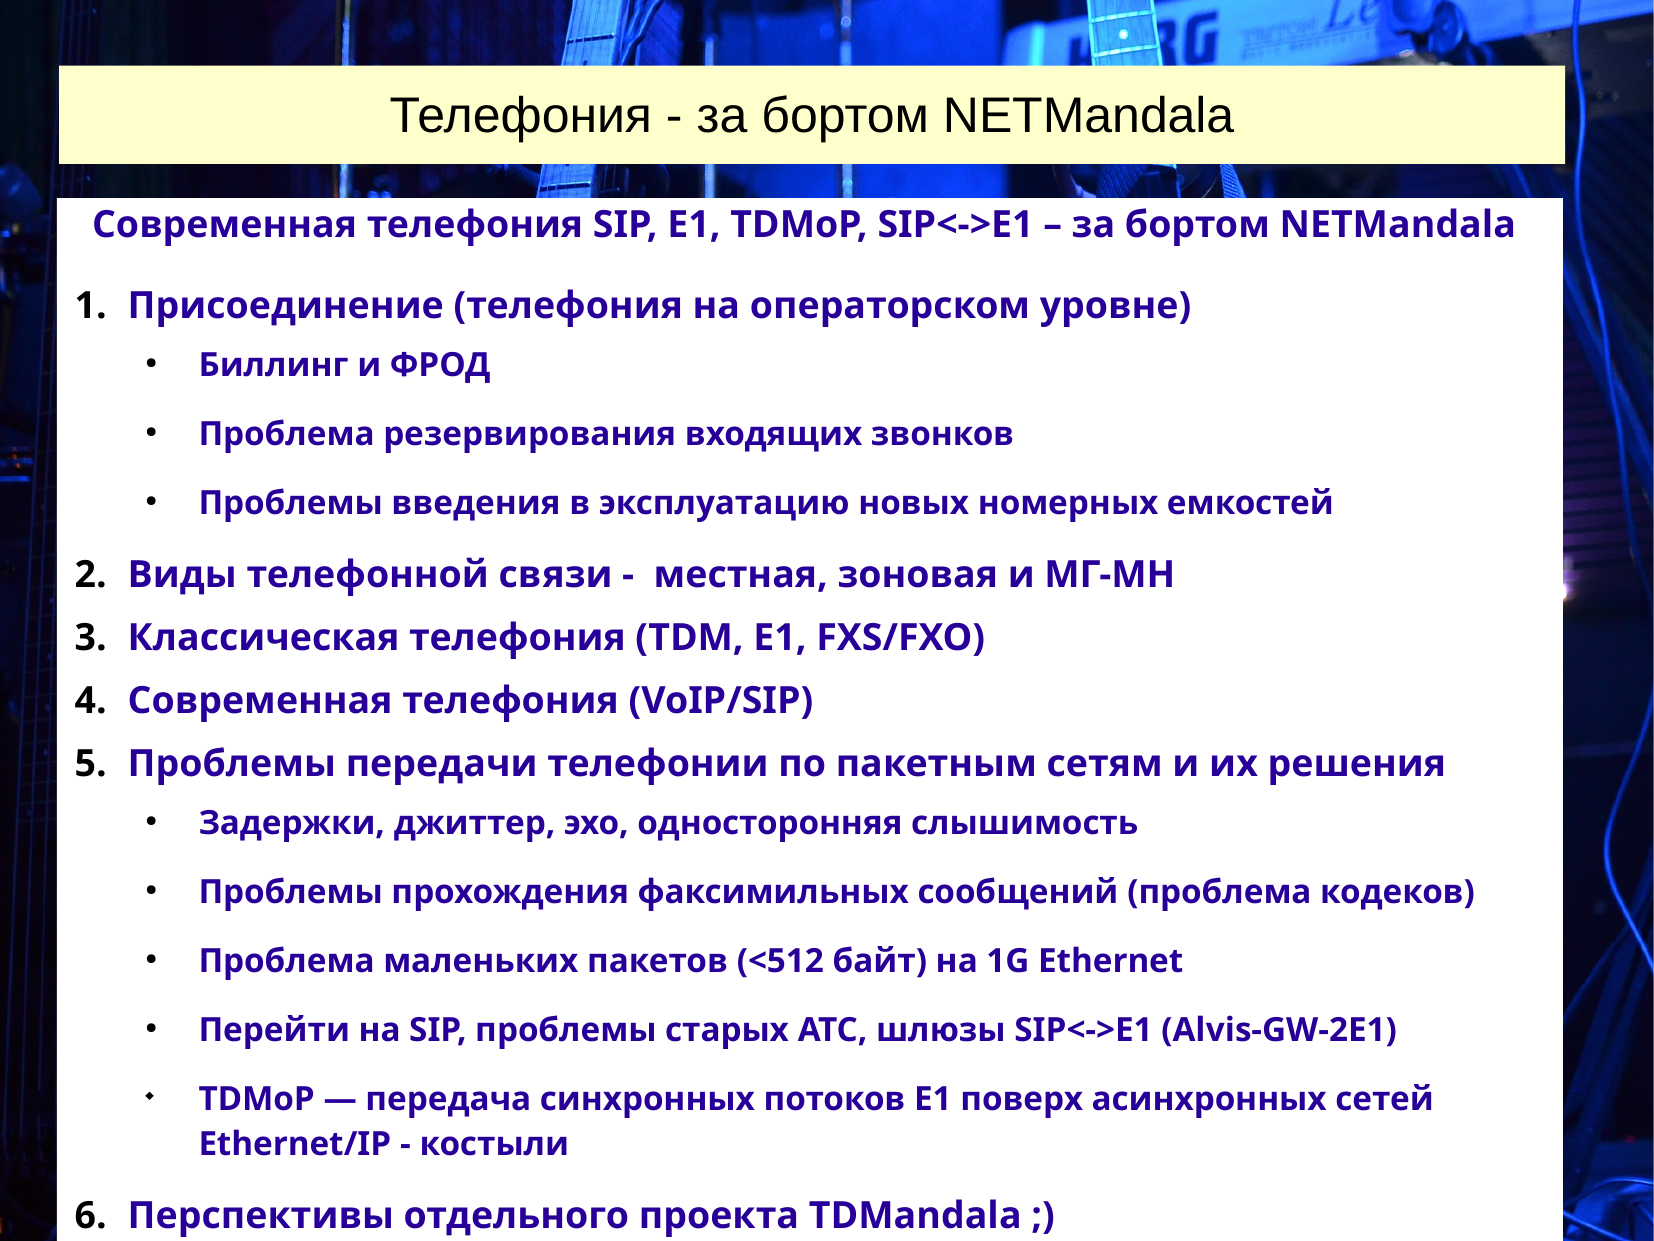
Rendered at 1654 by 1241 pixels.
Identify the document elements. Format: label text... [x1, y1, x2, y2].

list Современная телефония SIP, E1, TDMoP, SIP<->E1 – за бортом NETMandala Присоединение (телефония на операторском уровне) Биллинг и ФРОД Проблема резервирования входящих звонков Проблемы введения в эксплуатацию новых номерных емкостей Виды телефонной связи - местная, зоновая и МГ-МН Классическая телефония (TDM, E1, FXS/FXO) Современная телефония (VoIP/SIP) Проблемы передачи телефонии по пакетным сетям и их решения Задержки, джиттер, эхо, односторонняя слышимость Проблемы прохождения факсимильных сообщений (проблема кодеков) Проблема маленьких пакетов (<512 байт) на 1G Ethernet Перейти на SIP, проблемы старых АТС, шлюзы SIP<->E1 (Alvis-GW-2E1) TDMoP — передача синхронных потоков E1 поверх асинхронных сетей Ethernet/IP - костыли Перспективы отдельного проекта TDMandala ;) [56, 198, 1563, 1210]
title Телефония - за бортом NETMandala [59, 65, 1566, 164]
picture [0, 0, 1654, 1241]
